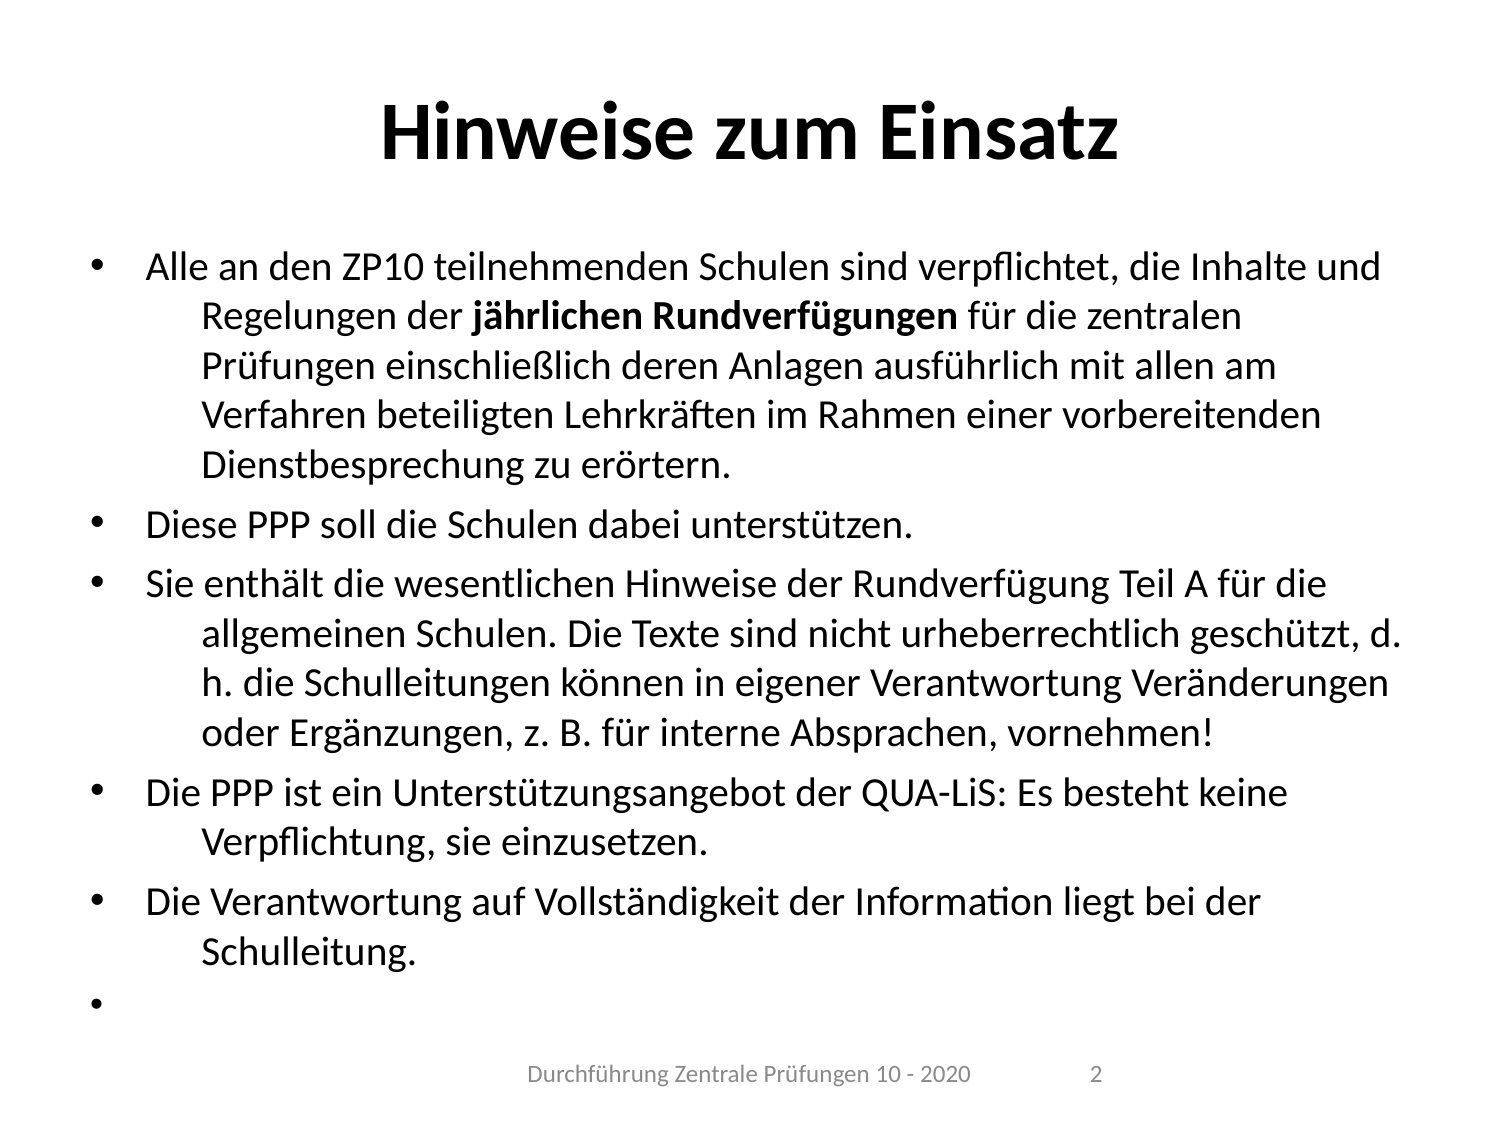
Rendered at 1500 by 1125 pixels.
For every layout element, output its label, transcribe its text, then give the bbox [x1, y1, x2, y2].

text_box Durchführung Zentrale Prüfungen 10 - 2020 [512, 1042, 988, 1103]
list Alle an den ZP10 teilnehmenden Schulen sind verpflichtet, die Inhalte und Regelungen der jährlichen Rundverfügungen für die zentralen Prüfungen einschließlich deren Anlagen ausführlich mit allen am Verfahren beteiligten Lehrkräften im Rahmen einer vorbereitenden Dienstbesprechung zu erörtern. Diese PPP soll die Schulen dabei unterstützen. Sie enthält die wesentlichen Hinweise der Rundverfügung Teil A für die allgemeinen Schulen. Die Texte sind nicht urheberrechtlich geschützt, d. h. die Schulleitungen können in eigener Verantwortung Veränderungen oder Ergänzungen, z. B. für interne Absprachen, vornehmen! Die PPP ist ein Unterstützungsangebot der QUA-LiS: Es besteht keine Verpflichtung, sie einzusetzen. Die Verantwortung auf Vollständigkeit der Information liegt bei der Schulleitung. [75, 231, 1426, 1005]
text_box 2 [1074, 1042, 1426, 1103]
title Hinweise zum Einsatz [75, 45, 1426, 209]
